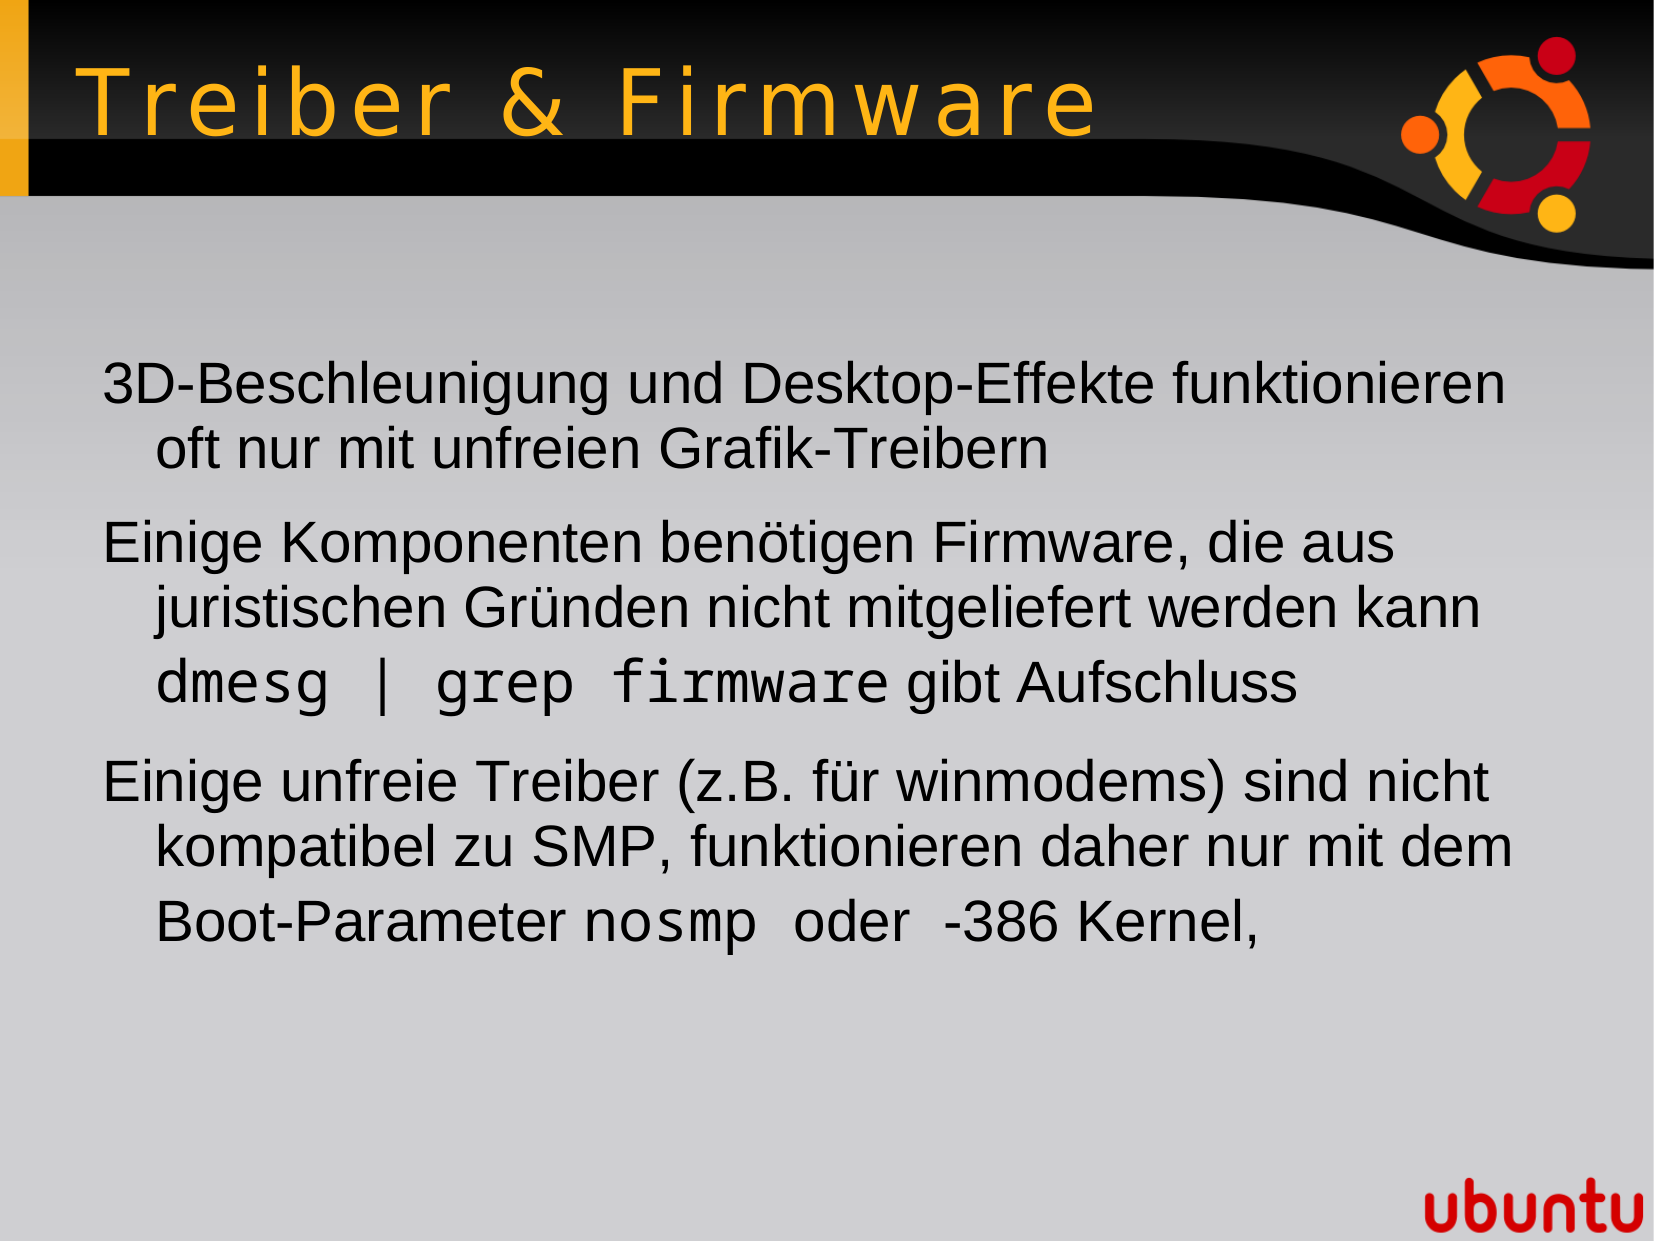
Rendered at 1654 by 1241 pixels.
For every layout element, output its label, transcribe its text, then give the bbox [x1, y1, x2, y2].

title Treiber & Firmware [76, 0, 1300, 207]
picture [0, 0, 1654, 1241]
list 3D-Beschleunigung und Desktop-Effekte funktionieren oft nur mit unfreien Grafik-Treibern Einige Komponenten benötigen Firmware, die aus juristischen Gründen nicht mitgeliefert werden kann dmesg | grep firmware gibt Aufschluss Einige unfreie Treiber (z.B. für winmodems) sind nicht kompatibel zu SMP, funktionieren daher nur mit dem Boot-Parameter nosmp oder -386 Kernel, [84, 350, 1573, 1102]
